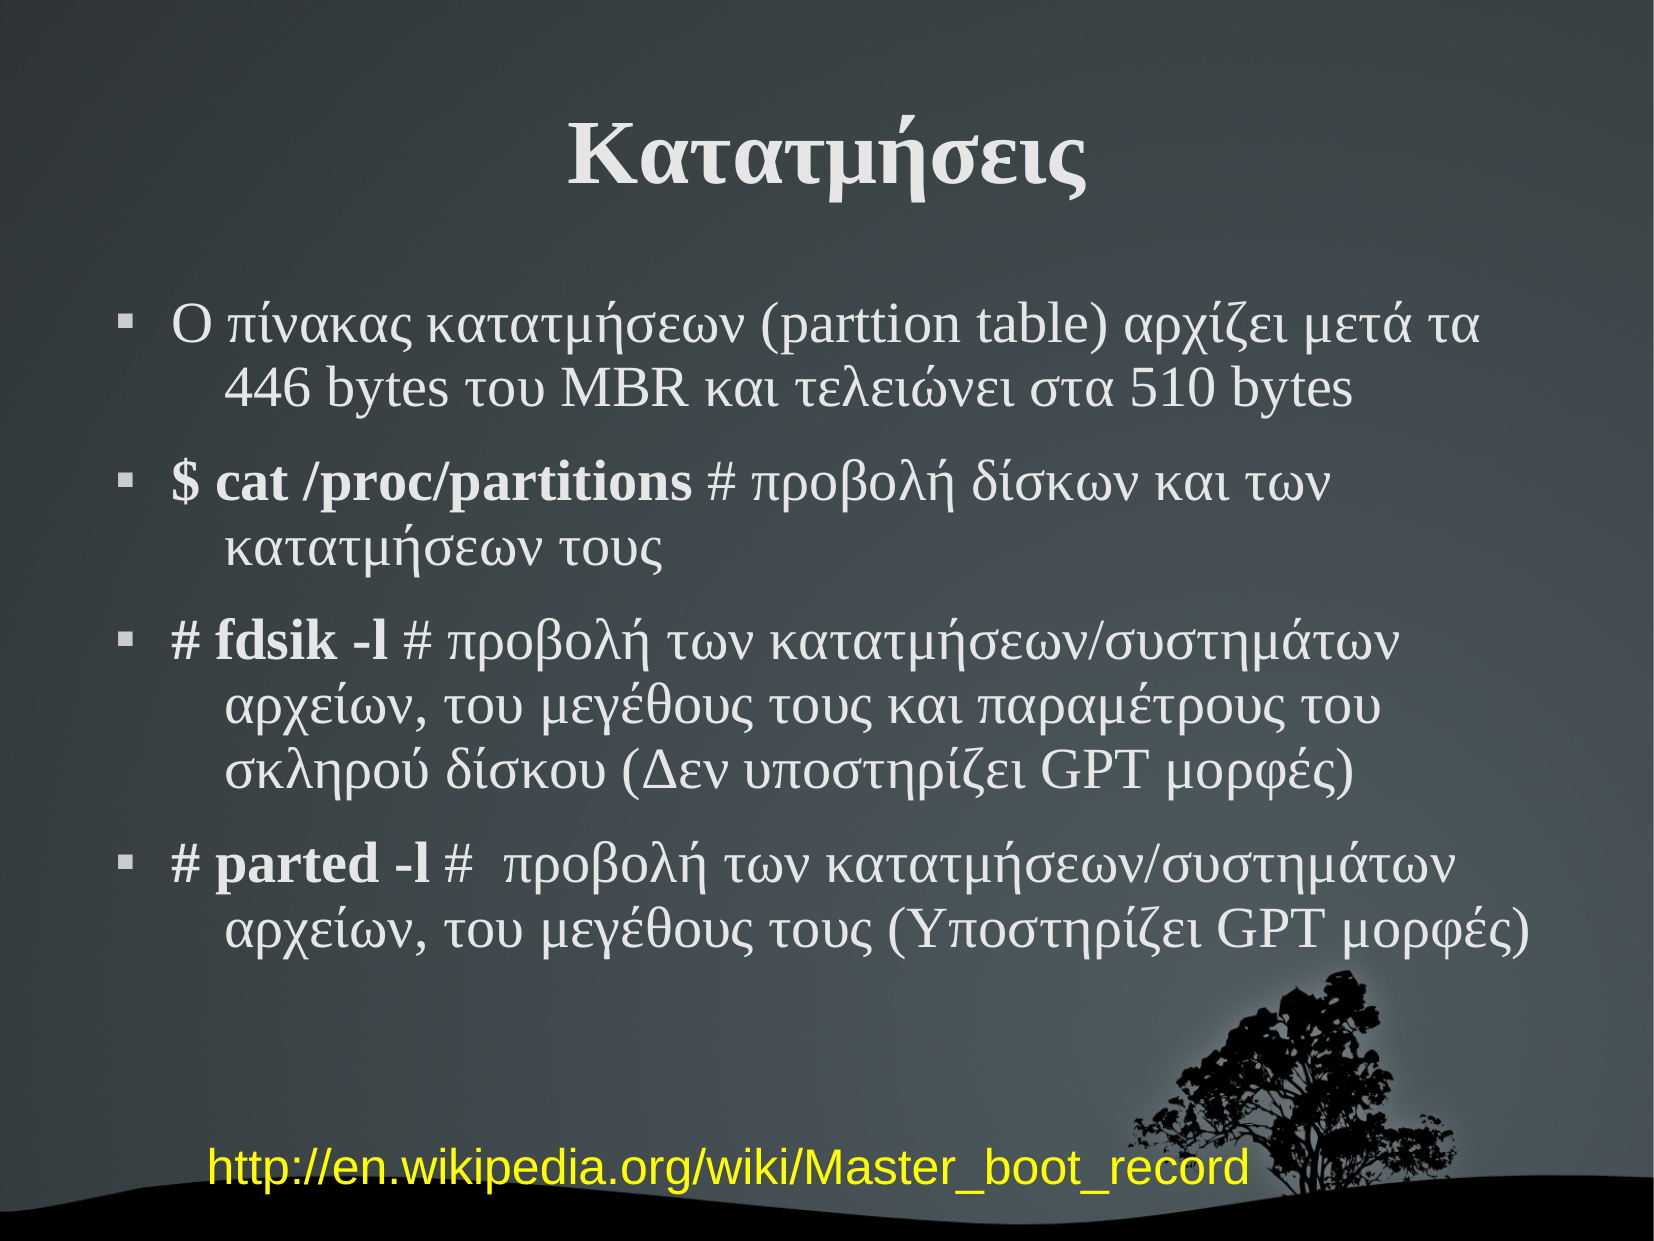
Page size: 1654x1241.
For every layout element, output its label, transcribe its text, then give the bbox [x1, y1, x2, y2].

title Κατατμήσεις [82, 49, 1571, 257]
list Ο πίνακας κατατμήσεων (parttion table) αρχίζει μετά τα 446 bytes του MBR και τελειώνει στα 510 bytes $ cat /proc/partitions # προβολή δίσκων και των κατατμήσεων τους # fdsik -l # προβολή των κατατμήσεων/συστημάτων αρχείων, του μεγέθους τους και παραμέτρους του σκληρού δίσκου (Δεν υποστηρίζει GPT μορφές) # parted -l # προβολή των κατατμήσεων/συστημάτων αρχείων, του μεγέθους τους (Yποστηρίζει GPT μορφές) [82, 290, 1571, 1109]
text_box http://en.wikipedia.org/wiki/Master_boot_record [191, 1131, 1448, 1203]
picture [0, 0, 1654, 1241]
